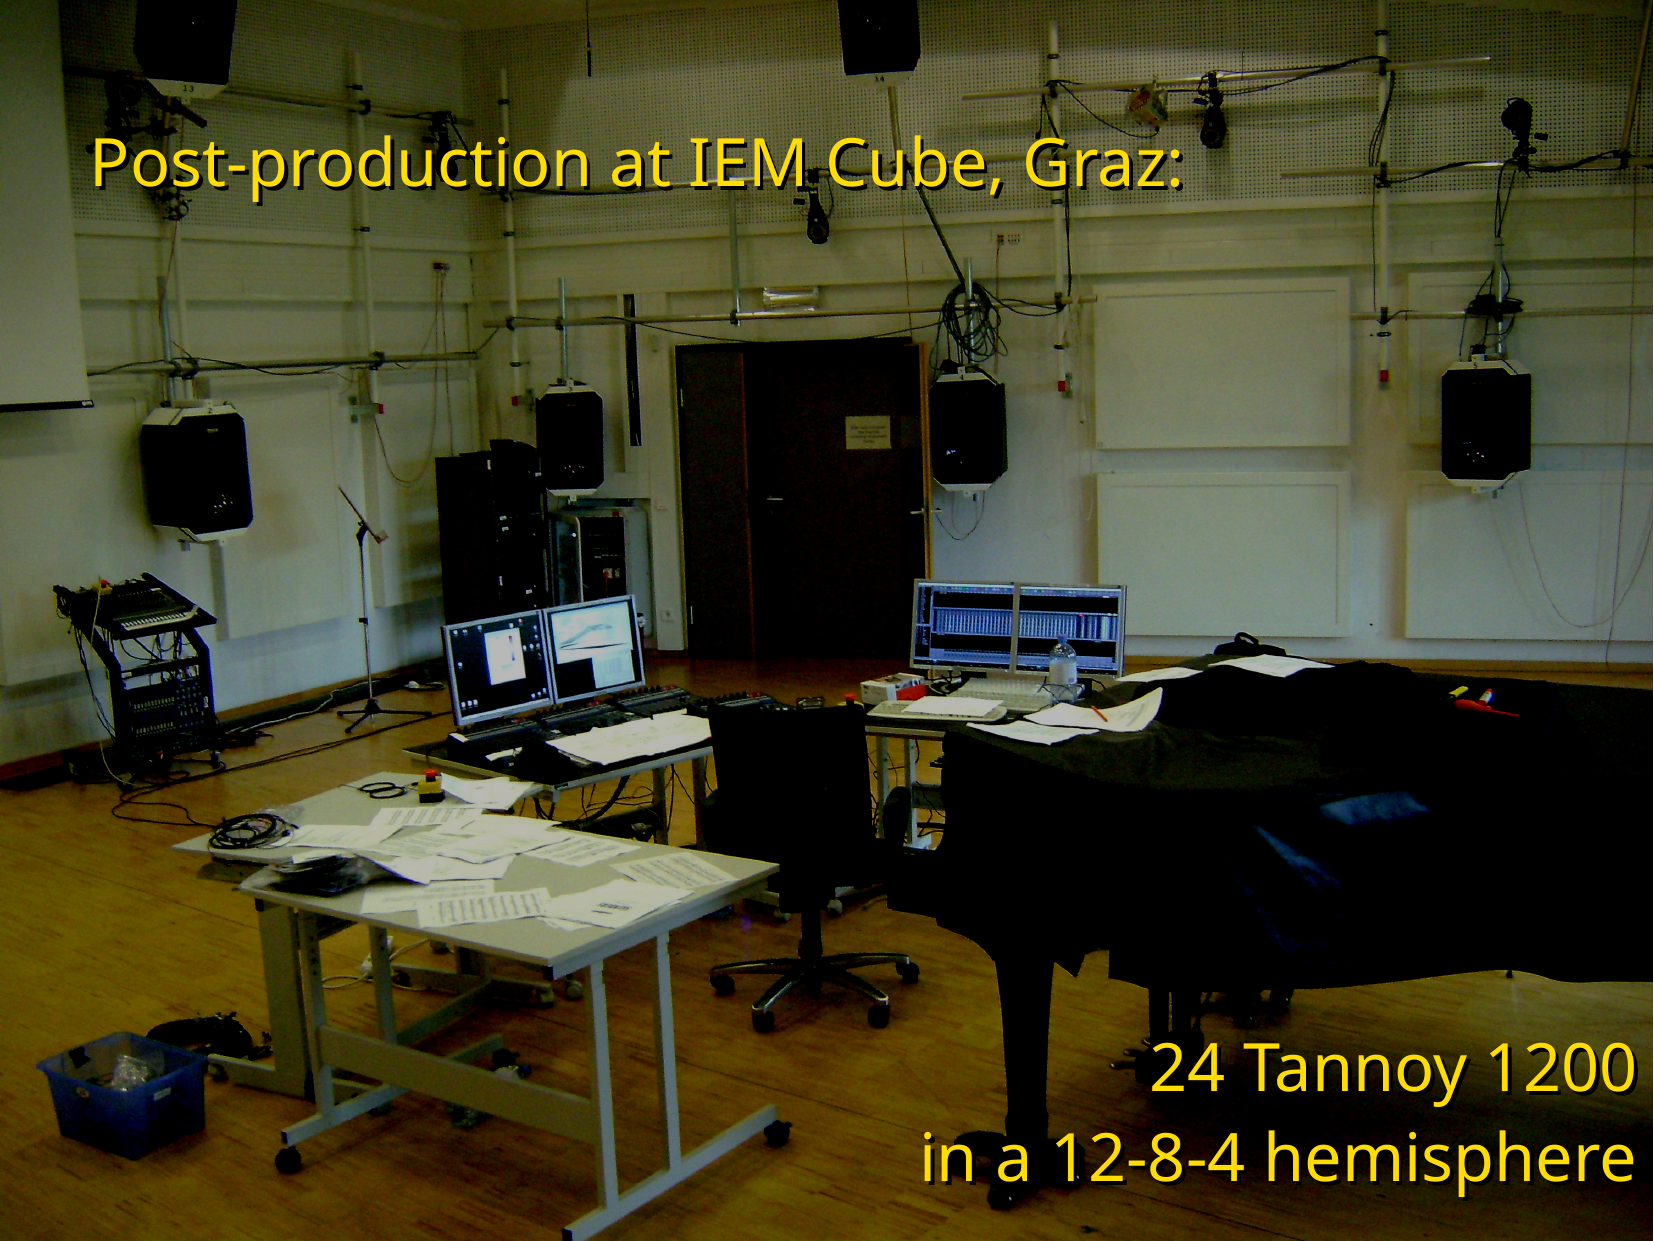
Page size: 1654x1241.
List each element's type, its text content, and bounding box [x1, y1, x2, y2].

text_box Post-production at IEM Cube, Graz: [75, 108, 1576, 279]
picture [0, 0, 1653, 1241]
text_box 24 Tannoy 1200 in a 12-8-4 hemisphere [603, 1012, 1653, 1183]
